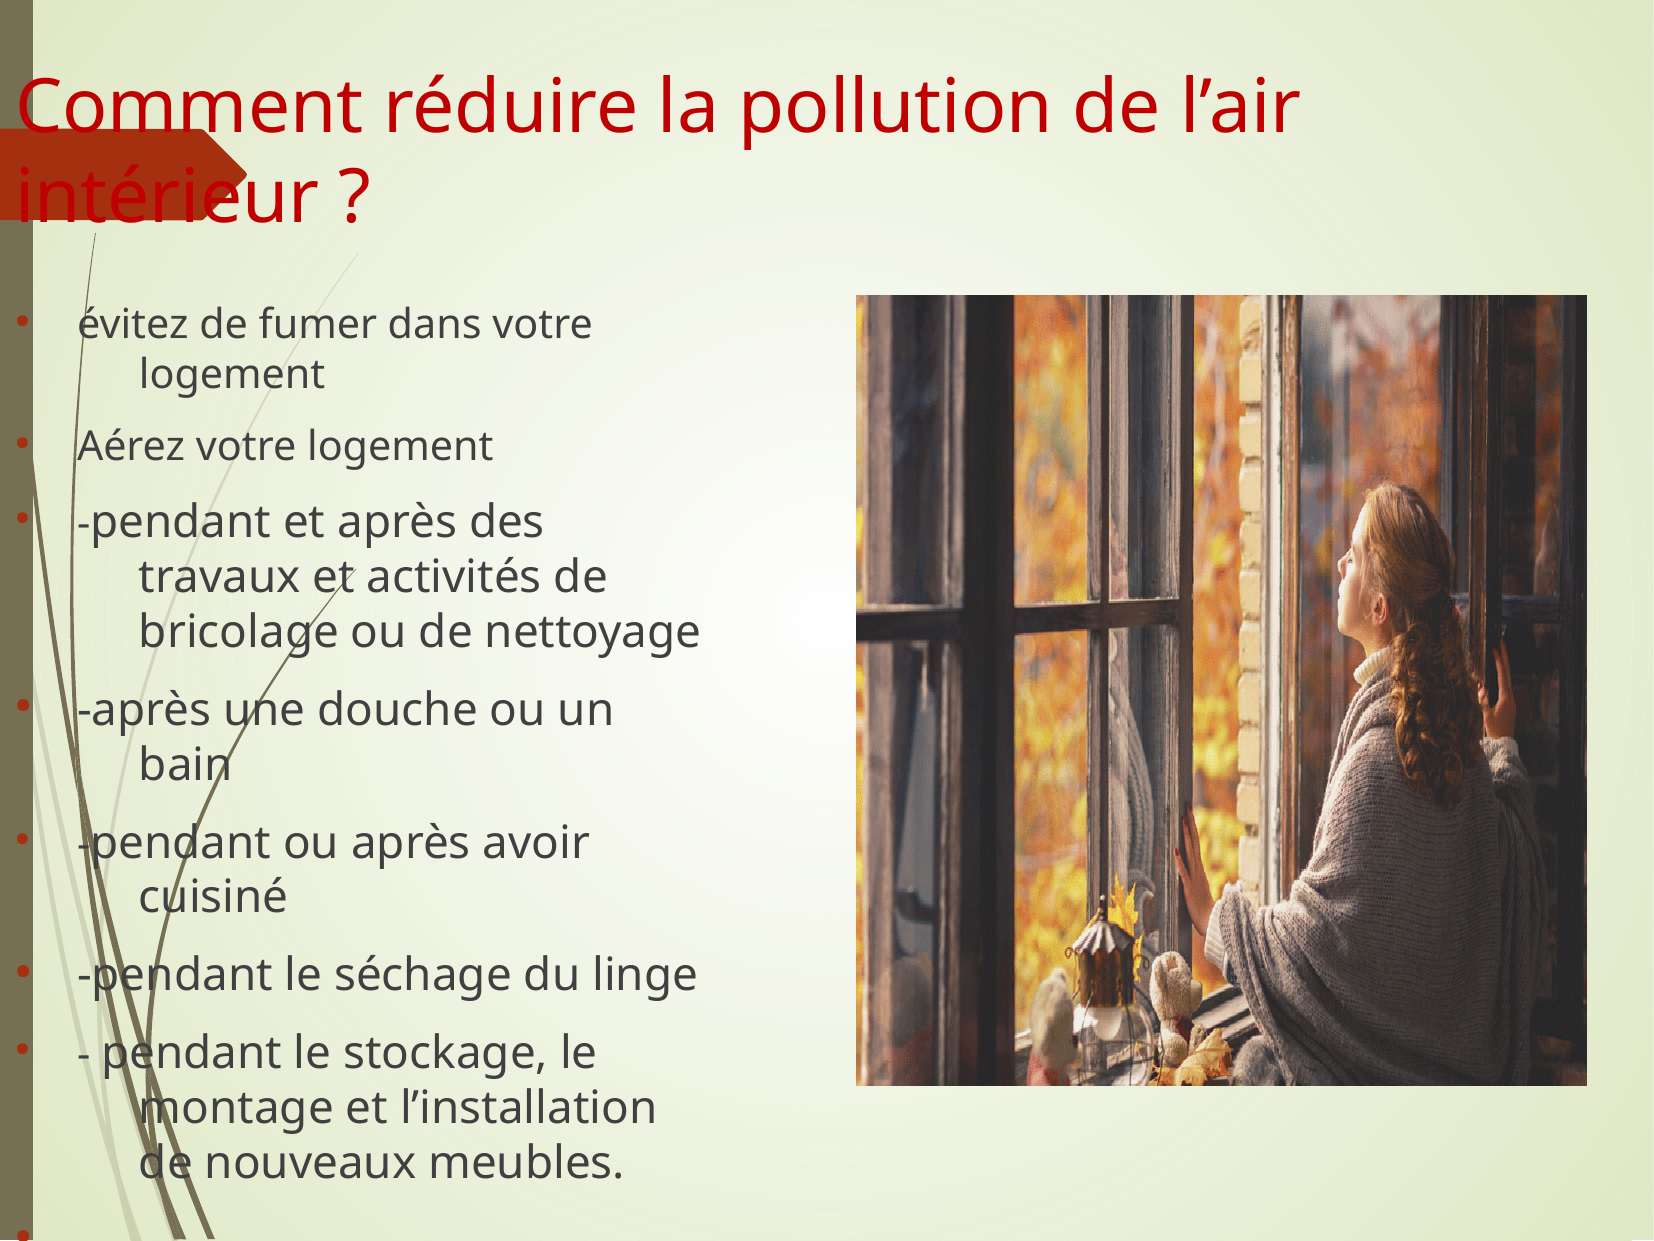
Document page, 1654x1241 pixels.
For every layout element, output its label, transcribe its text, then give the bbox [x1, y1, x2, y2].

list évitez de fumer dans votre logement Aérez votre logement -pendant et après des travaux et activités de bricolage ou de nettoyage -après une douche ou un bain -pendant ou après avoir cuisiné -pendant le séchage du linge - pendant le stockage, le montage et l’installation de nouveaux meubles. [0, 290, 727, 1241]
title Comment réduire la pollution de l’air intérieur ? [0, 49, 1489, 257]
picture [856, 295, 1587, 1086]
